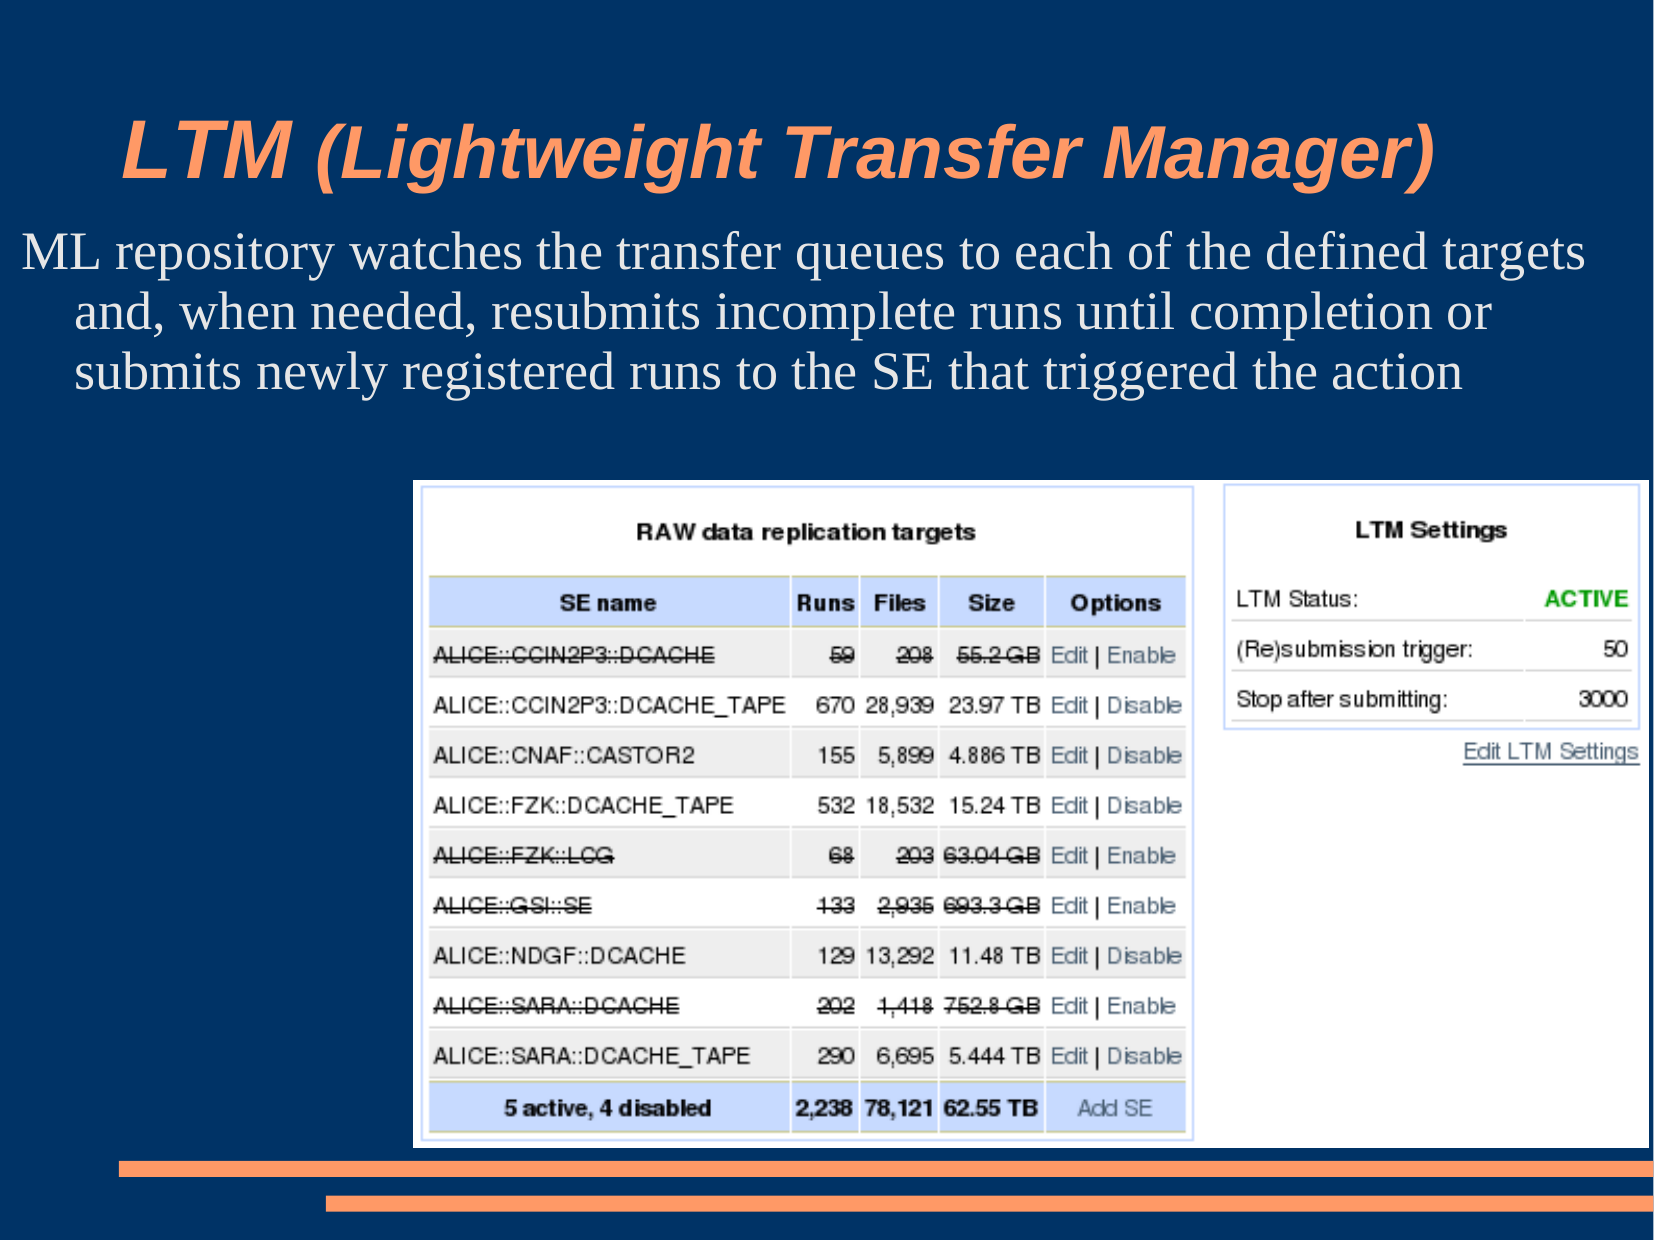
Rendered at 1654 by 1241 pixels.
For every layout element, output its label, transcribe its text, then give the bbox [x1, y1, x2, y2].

title LTM (Lightweight Transfer Manager) [121, 46, 1654, 221]
list ML repository watches the transfer queues to each of the defined targets and, when needed, resubmits incomplete runs until completion or submits newly registered runs to the SE that triggered the action [3, 221, 1654, 1032]
picture [413, 1032, 1649, 1148]
